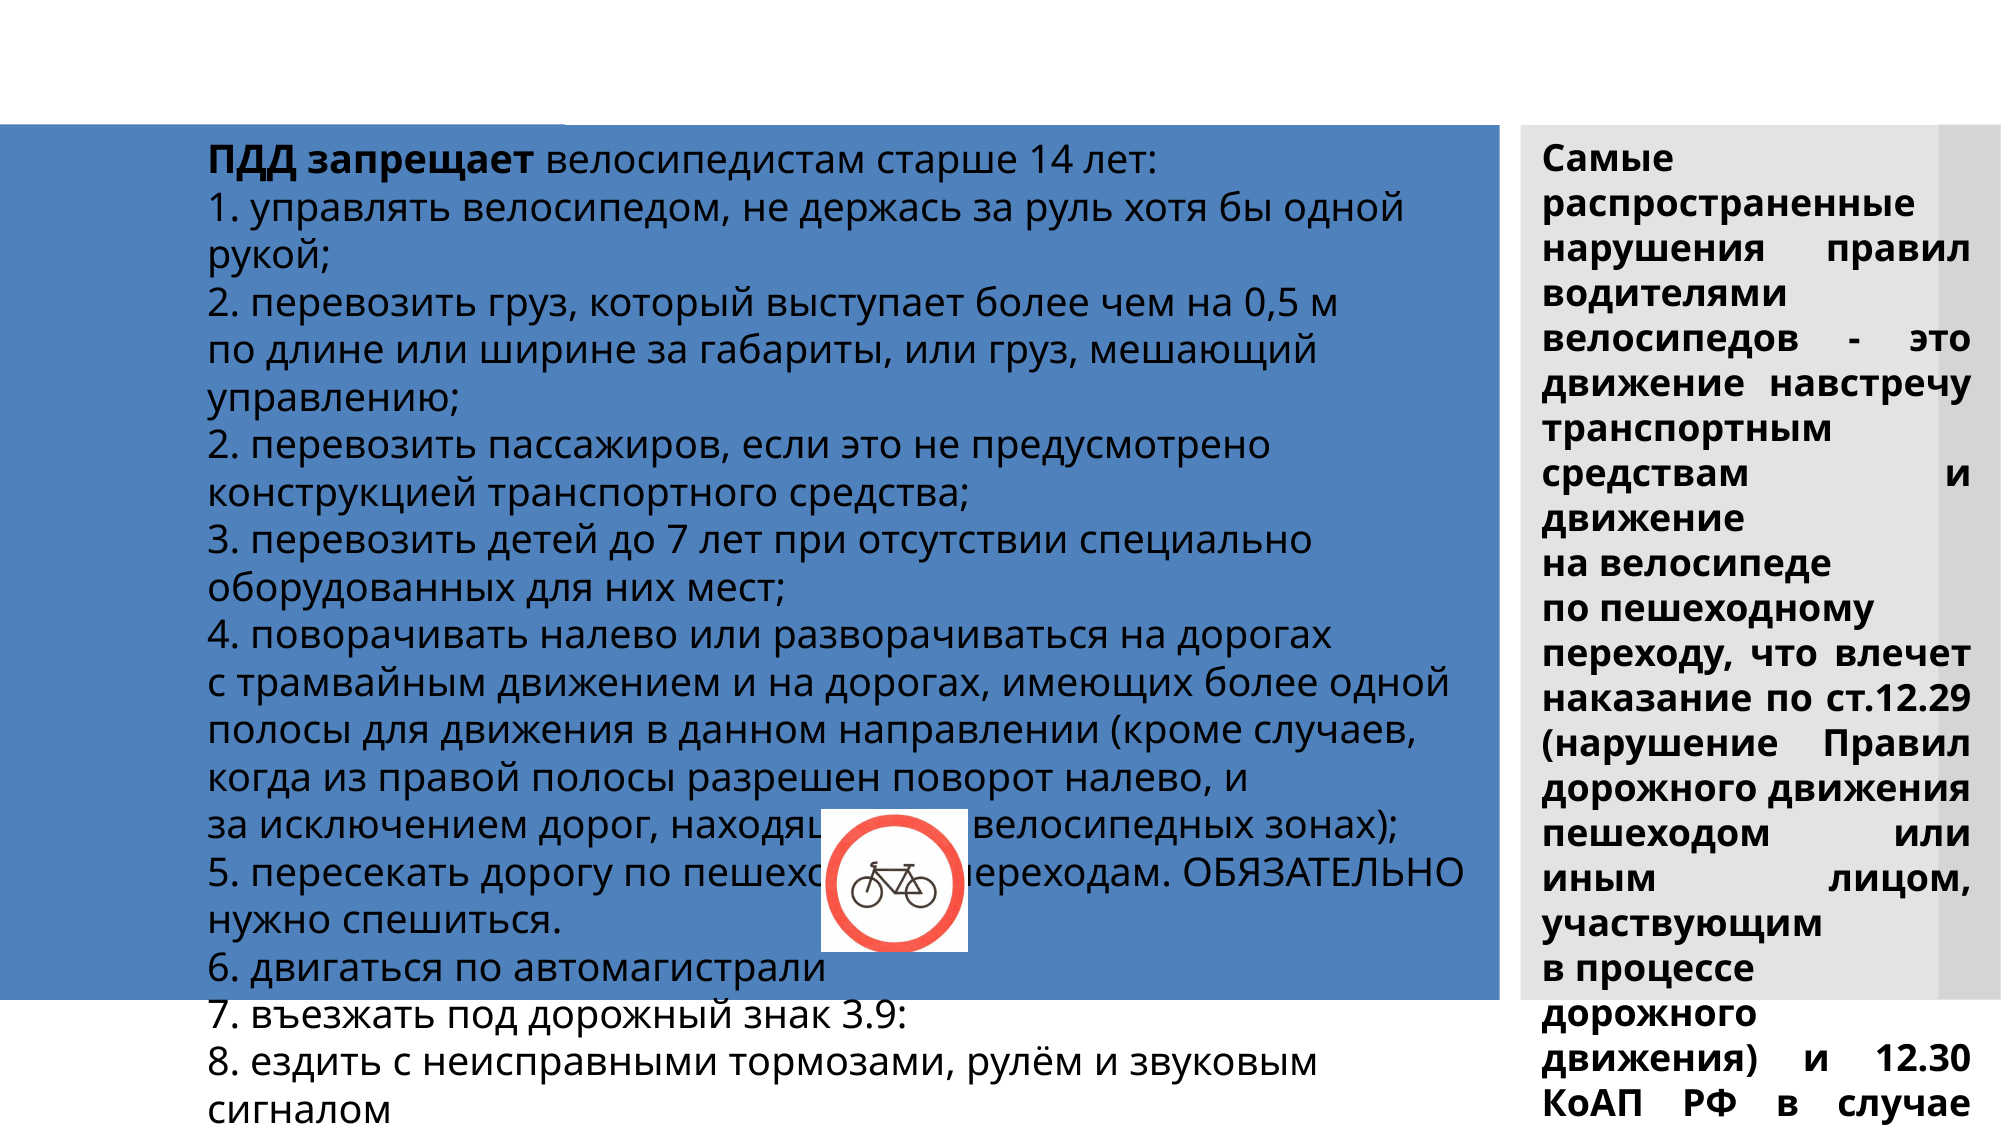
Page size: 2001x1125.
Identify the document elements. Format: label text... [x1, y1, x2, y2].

picture [821, 809, 968, 952]
text_box ПДД запрещает велосипедистам старше 14 лет: 1. управлять велосипедом, не держась за руль хотя бы одной рукой; 2. перевозить груз, который выступает более чем на 0,5 м по длине или ширине за габариты, или груз, мешающий управлению; 2. перевозить пассажиров, если это не предусмотрено конструкцией транспортного средства; 3. перевозить детей до 7 лет при отсутствии специально оборудованных для них мест; 4. поворачивать налево или разворачиваться на дорогах с трамвайным движением и на дорогах, имеющих более одной полосы для движения в данном направлении (кроме случаев, когда из правой полосы разрешен поворот налево, и за исключением дорог, находящихся в велосипедных зонах); 5. пересекать дорогу по пешеходным переходам. ОБЯЗАТЕЛЬНО нужно спешиться. 6. двигаться по автомагистрали 7. въезжать под дорожный знак 3.9: 8. ездить с неисправными тормозами, рулём и звуковым сигналом [192, 126, 1487, 1125]
text_box Самые распространенные нарушения правил водителями велосипедов - это движение навстречу транспортным средствам и движение на велосипеде по пешеходному переходу, что влечет наказание по ст.12.29 (нарушение Правил дорожного движения пешеходом или иным лицом, участвующим в процессе дорожного движения) и 12.30 КоАП РФ в случае создания помех в движении ТС. [1526, 126, 1987, 1125]
